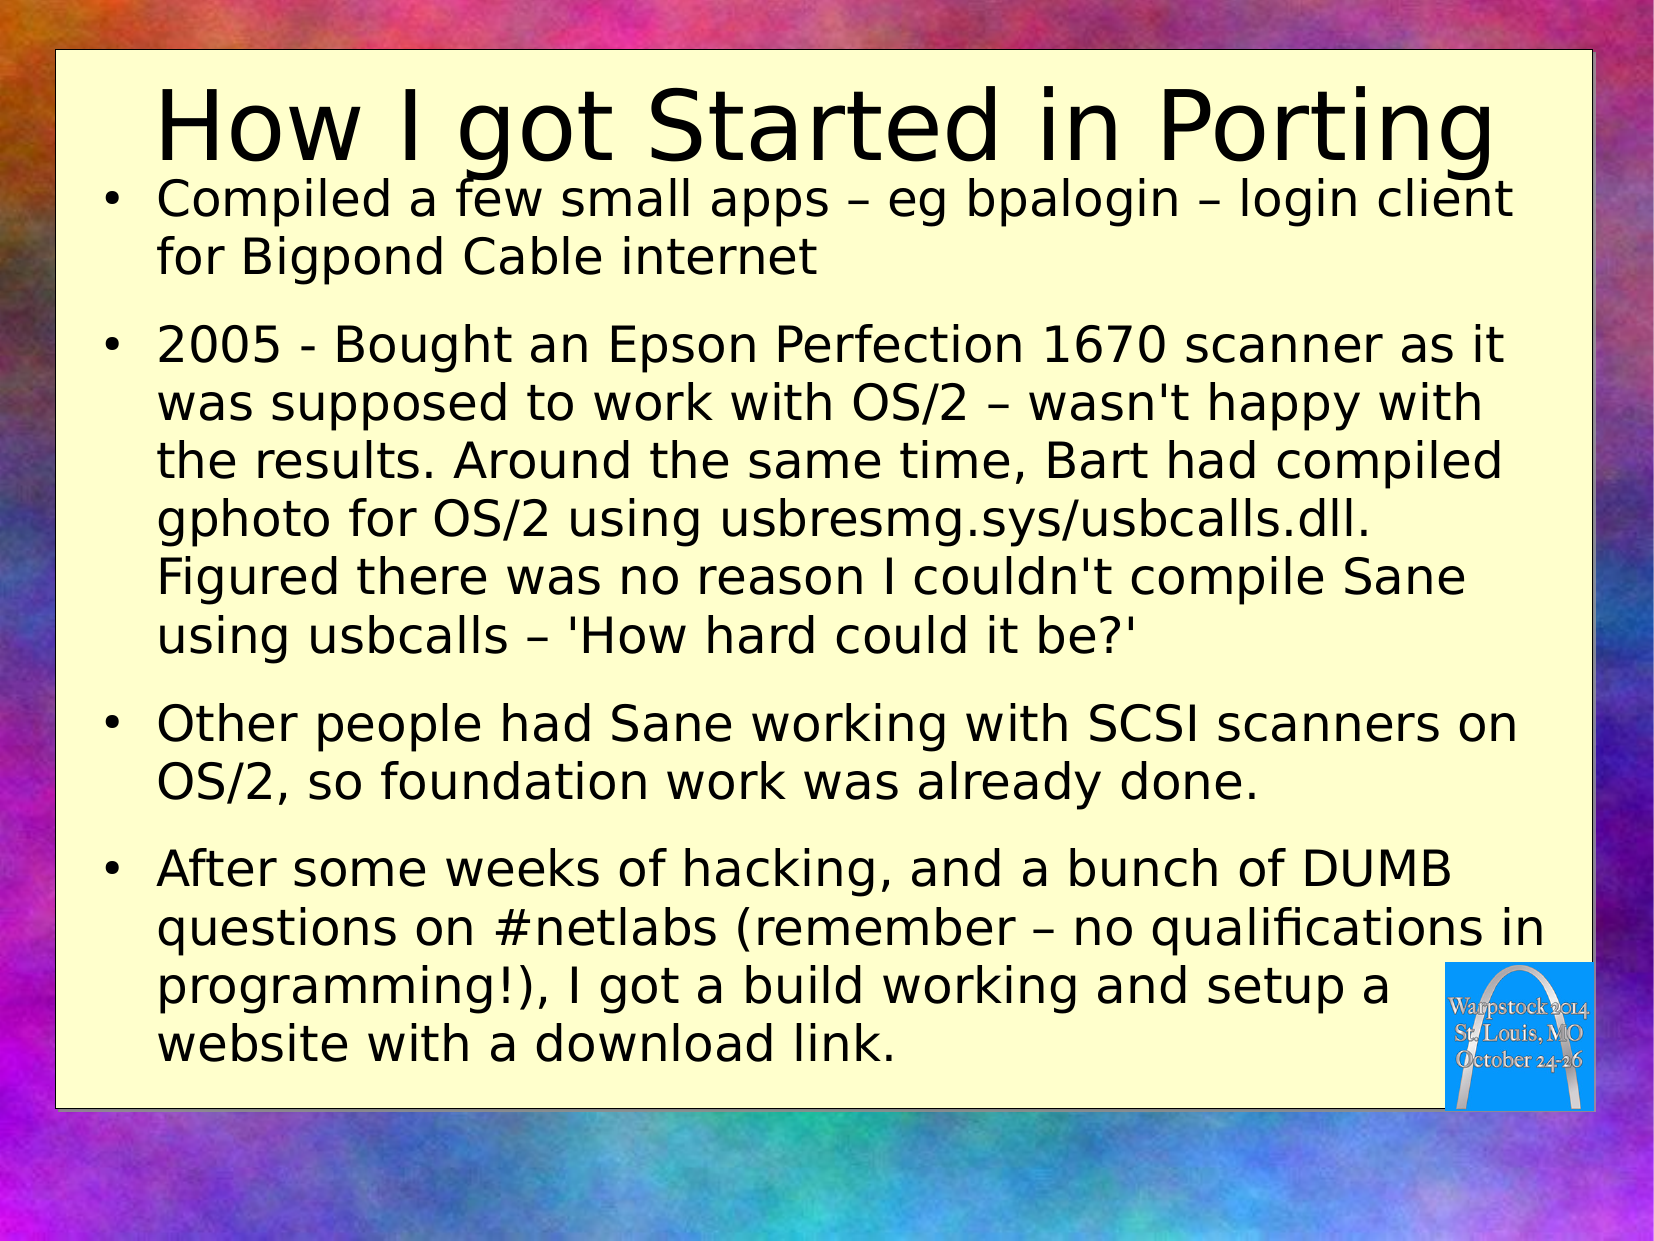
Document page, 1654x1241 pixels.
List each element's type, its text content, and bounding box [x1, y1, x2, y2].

title How I got Started in Porting [82, 23, 1571, 231]
list Compiled a few small apps – eg bpalogin – login client for Bigpond Cable internet 2005 - Bought an Epson Perfection 1670 scanner as it was supposed to work with OS/2 – wasn't happy with the results. Around the same time, Bart had compiled gphoto for OS/2 using usbresmg.sys/usbcalls.dll. Figured there was no reason I couldn't compile Sane using usbcalls – 'How hard could it be?' Other people had Sane working with SCSI scanners on OS/2, so foundation work was already done. After some weeks of hacking, and a bunch of DUMB questions on #netlabs (remember – no qualifications in programming!), I got a build working and setup a website with a download link. [85, 169, 1574, 1078]
picture [0, 0, 1654, 1241]
